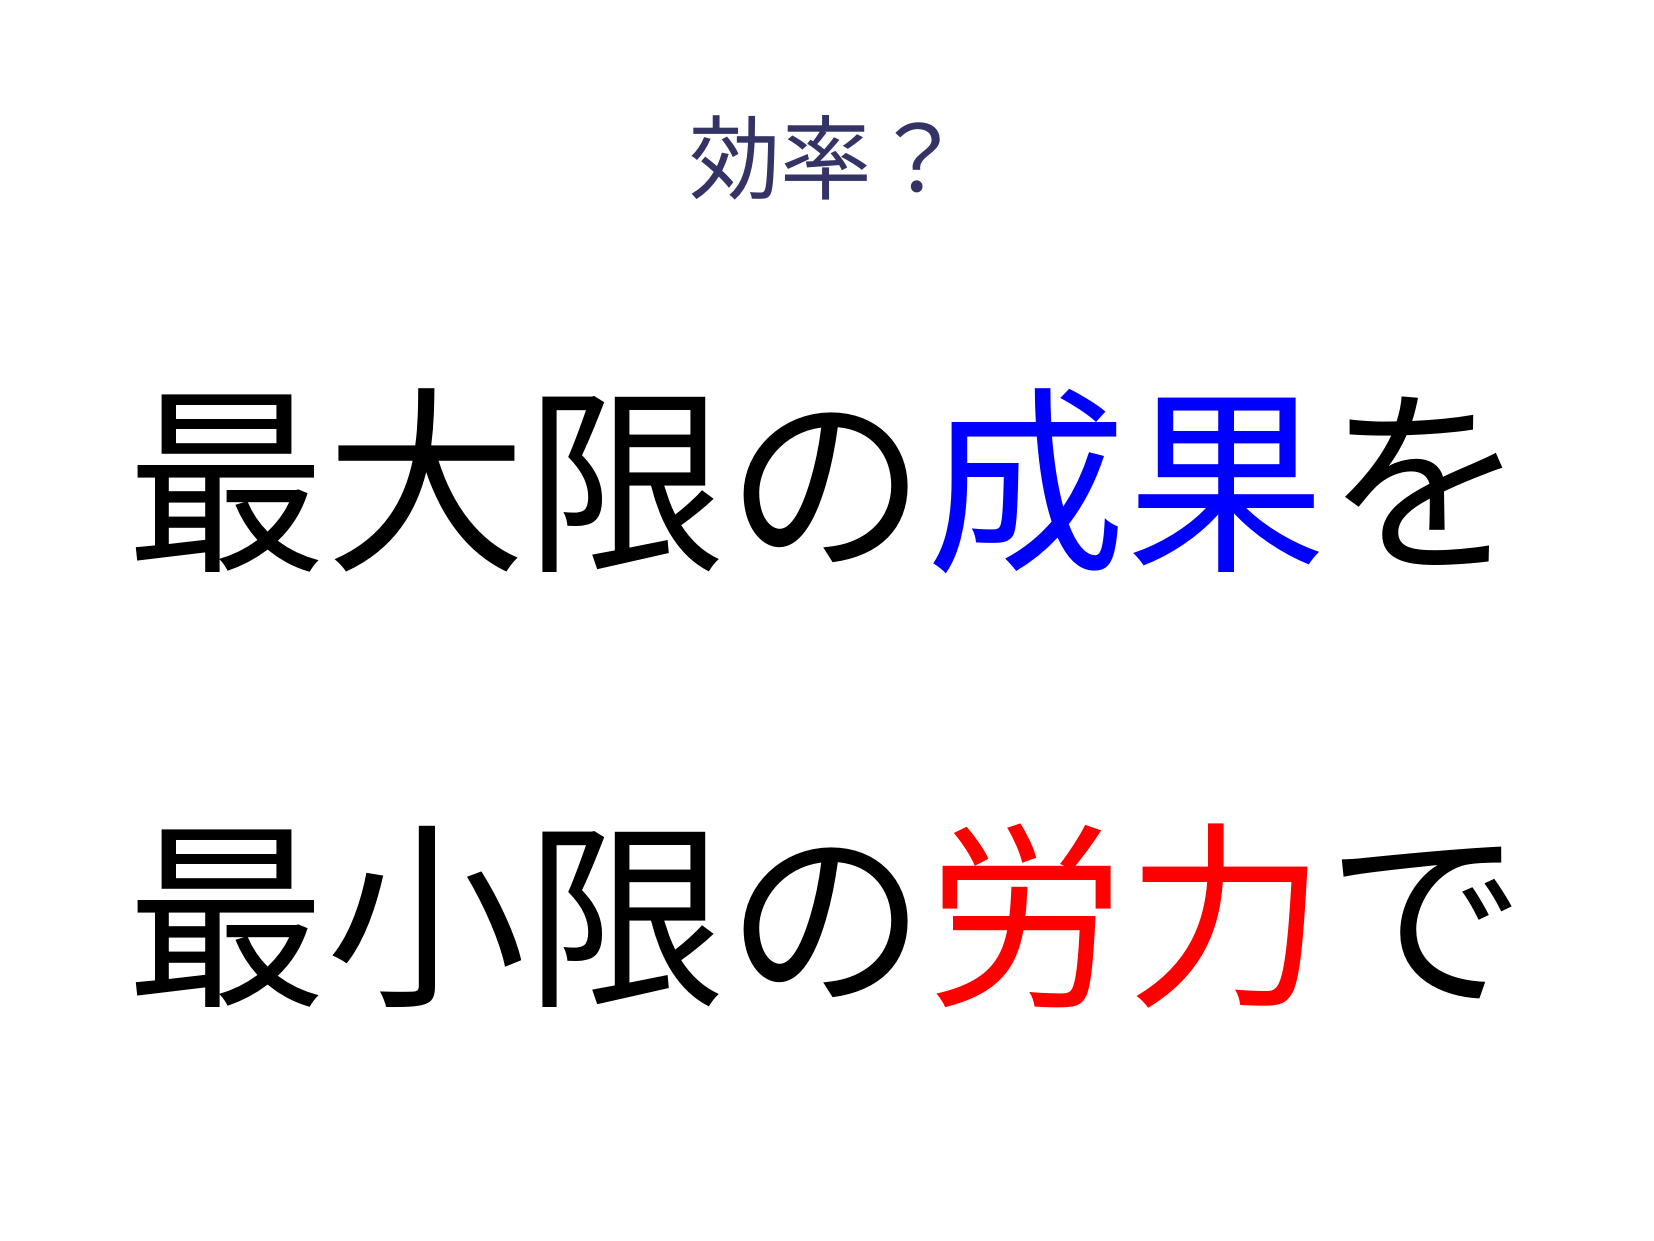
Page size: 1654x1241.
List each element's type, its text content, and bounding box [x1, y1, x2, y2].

title 効率？ [82, 49, 1571, 257]
subtitle 最大限の成果を 最小限の労力で [82, 297, 1571, 1102]
